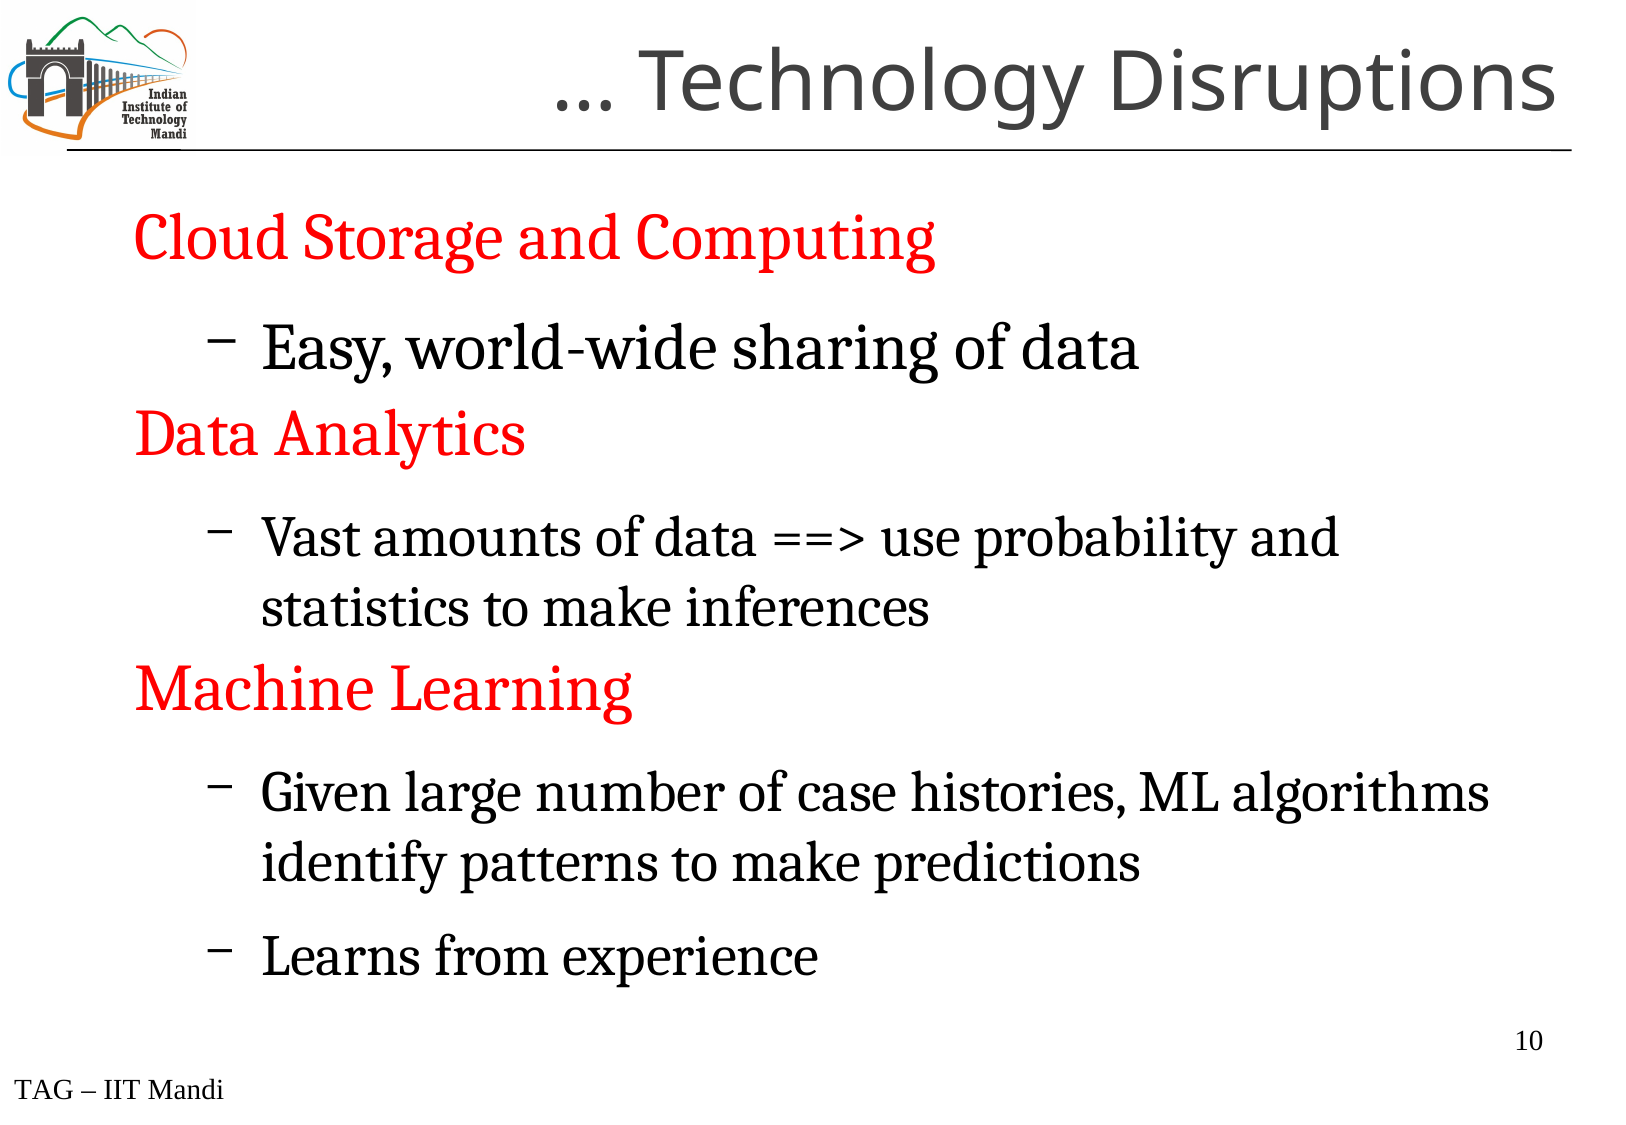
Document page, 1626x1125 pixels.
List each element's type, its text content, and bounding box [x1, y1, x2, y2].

title … Technology Disruptions [294, 35, 1574, 186]
picture [1, 0, 196, 156]
list Cloud Storage and Computing Easy, world-wide sharing of data Data Analytics Vast amounts of data ==> use probability and statistics to make inferences Machine Learning Given large number of case histories, ML algorithms identify patterns to make predictions Learns from experience [104, 185, 1521, 981]
